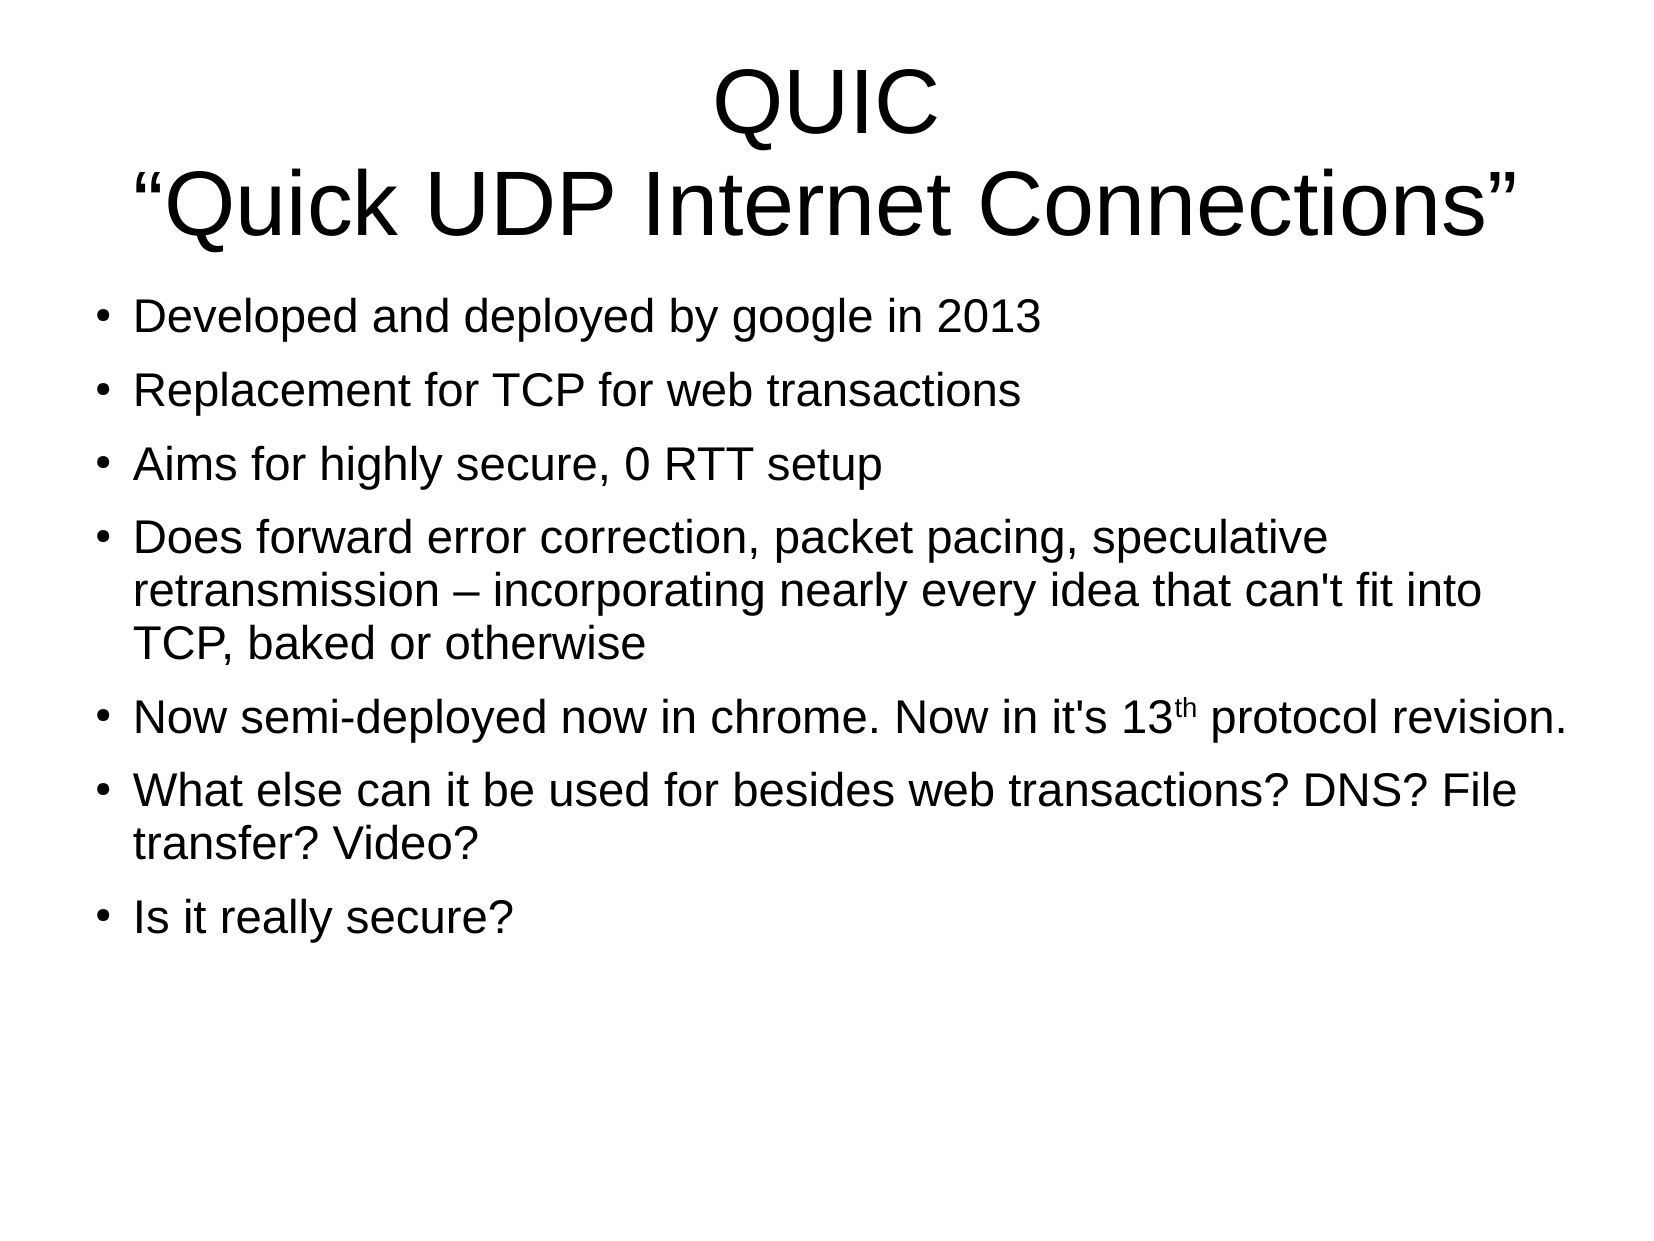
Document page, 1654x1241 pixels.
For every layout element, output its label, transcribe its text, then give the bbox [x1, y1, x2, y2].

list Developed and deployed by google in 2013 Replacement for TCP for web transactions Aims for highly secure, 0 RTT setup Does forward error correction, packet pacing, speculative retransmission – incorporating nearly every idea that can't fit into TCP, baked or otherwise Now semi-deployed now in chrome. Now in it's 13th protocol revision. What else can it be used for besides web transactions? DNS? File transfer? Video? Is it really secure? [82, 290, 1571, 1010]
title QUIC “Quick UDP Internet Connections” [82, 49, 1571, 257]
